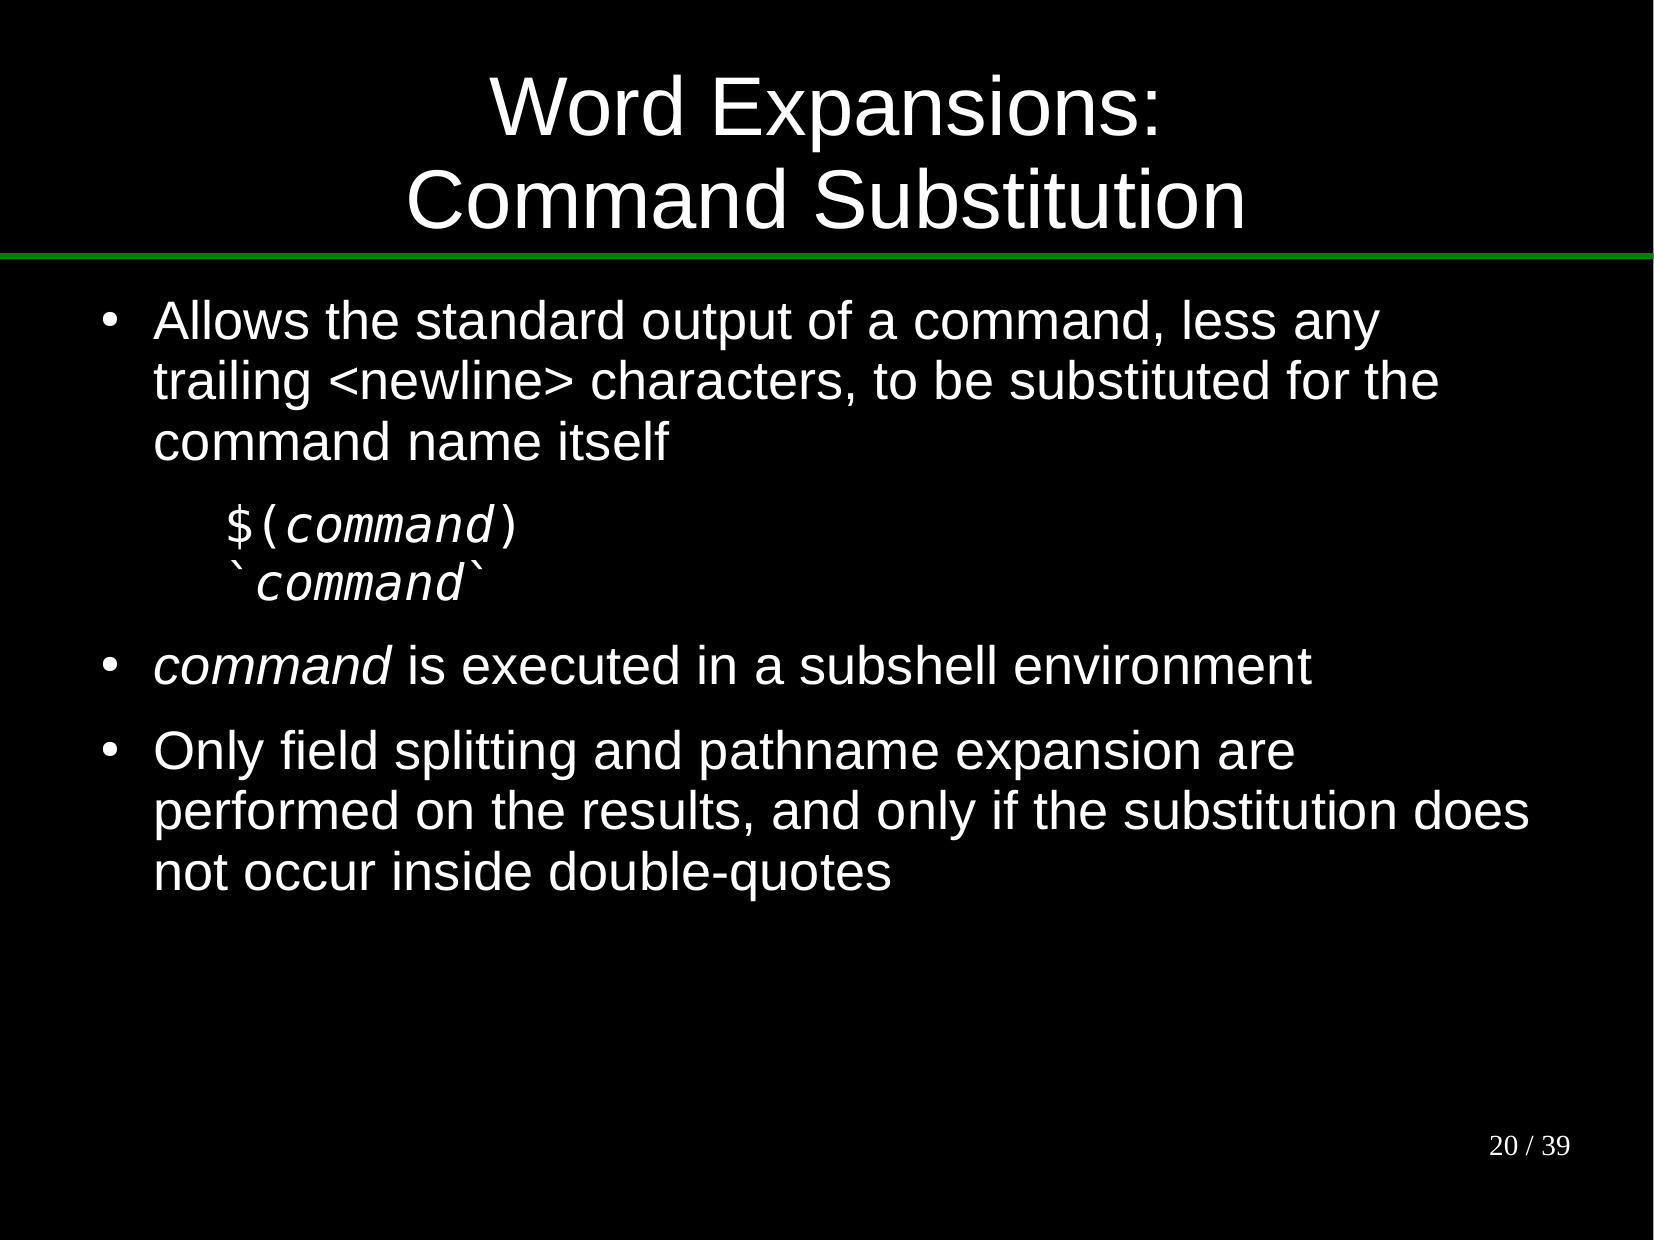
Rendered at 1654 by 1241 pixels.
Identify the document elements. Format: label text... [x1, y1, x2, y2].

list Allows the standard output of a command, less any trailing <newline> characters, to be substituted for the command name itself $(command) `command` command is executed in a subshell environment Only field splitting and pathname expansion are performed on the results, and only if the substitution does not occur inside double-quotes [82, 290, 1538, 1010]
title Word Expansions: Command Substitution [82, 49, 1571, 257]
